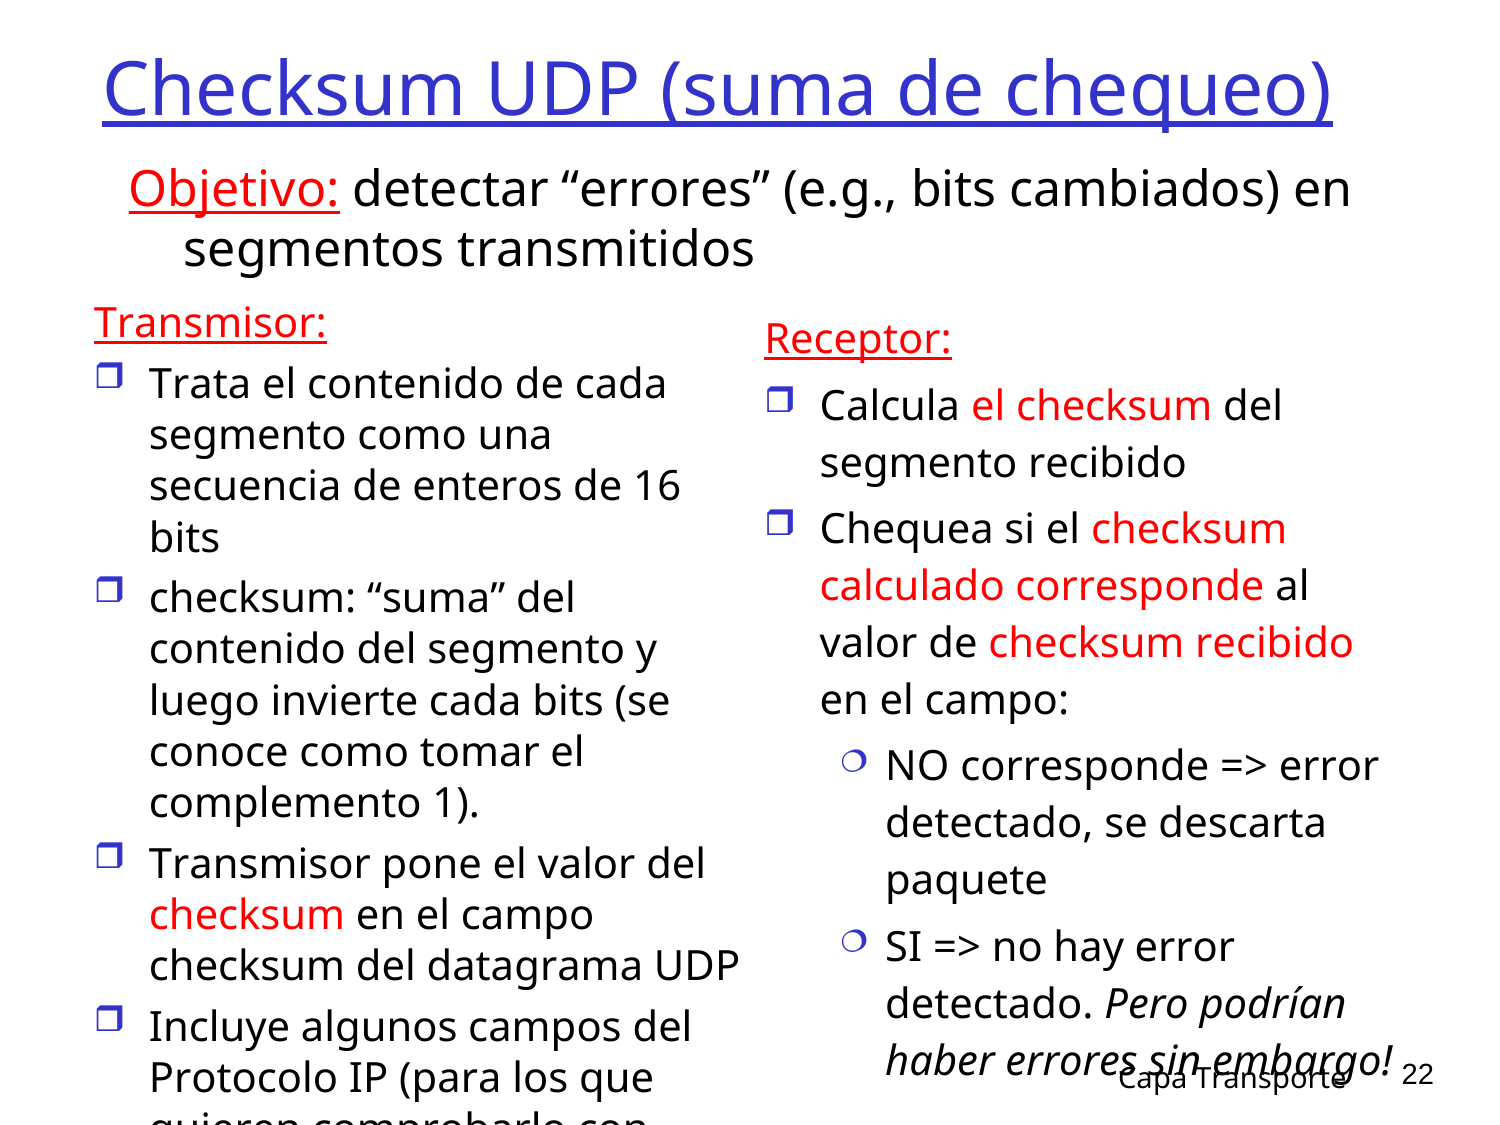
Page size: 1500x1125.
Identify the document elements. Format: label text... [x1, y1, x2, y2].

list Transmisor: Trata el contenido de cada segmento como una secuencia de enteros de 16 bits checksum: “suma” del contenido del segmento y luego invierte cada bits (se conoce como tomar el complemento 1). Transmisor pone el valor del checksum en el campo checksum del datagrama UDP Incluye algunos campos del Protocolo IP (para los que quieren comprobarlo con wireshark). [78, 289, 771, 1125]
text_box Objetivo: detectar “errores” (e.g., bits cambiados) en segmentos transmitidos [114, 149, 1415, 289]
title Checksum UDP (suma de chequeo)‏ [87, 15, 1463, 158]
list Receptor: Calcula el checksum del segmento recibido Chequea si el checksum calculado corresponde al valor de checksum recibido en el campo: NO corresponde => error detectado, se descarta paquete SI => no hay error detectado. Pero podrían haber errores sin embargo! [749, 301, 1421, 1041]
